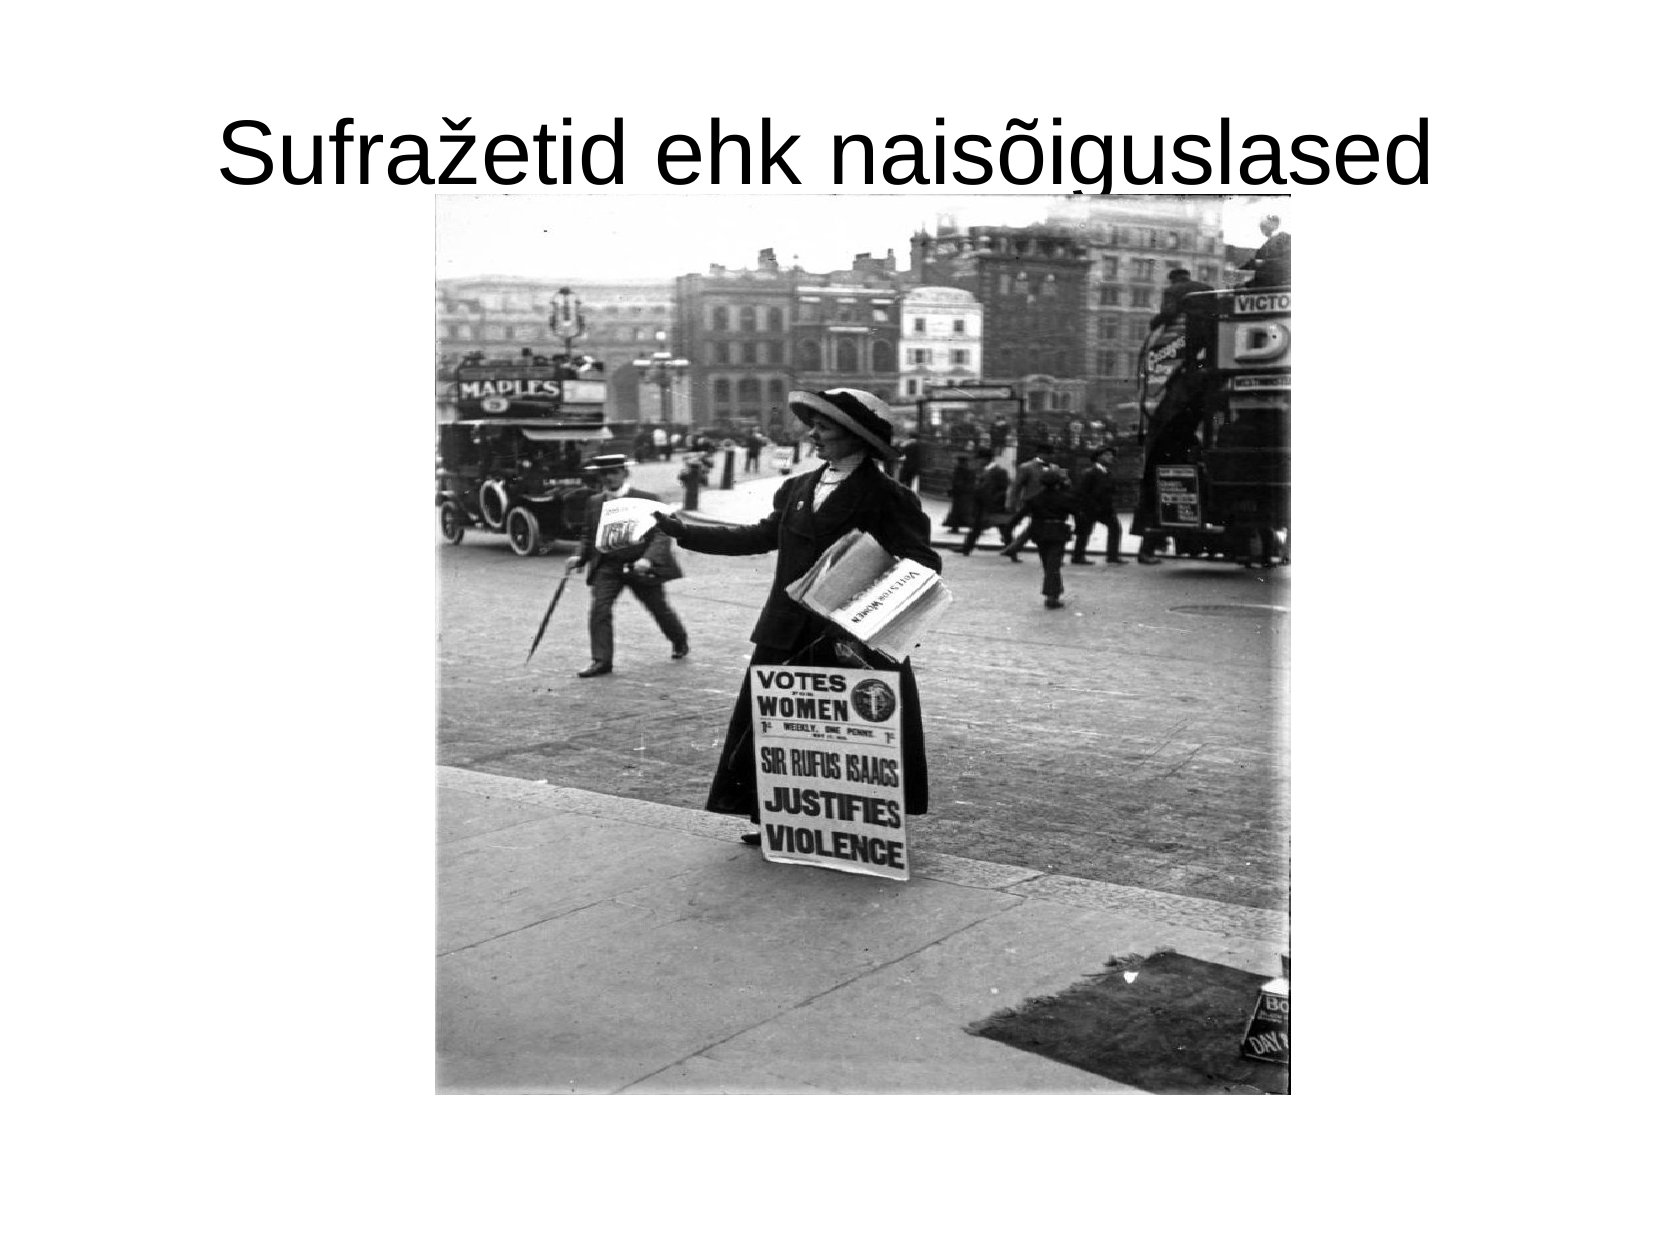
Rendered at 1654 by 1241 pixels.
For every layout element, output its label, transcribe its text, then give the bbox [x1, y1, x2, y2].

title Sufražetid ehk naisõiguslased [82, 49, 1571, 257]
picture [435, 194, 1291, 1096]
